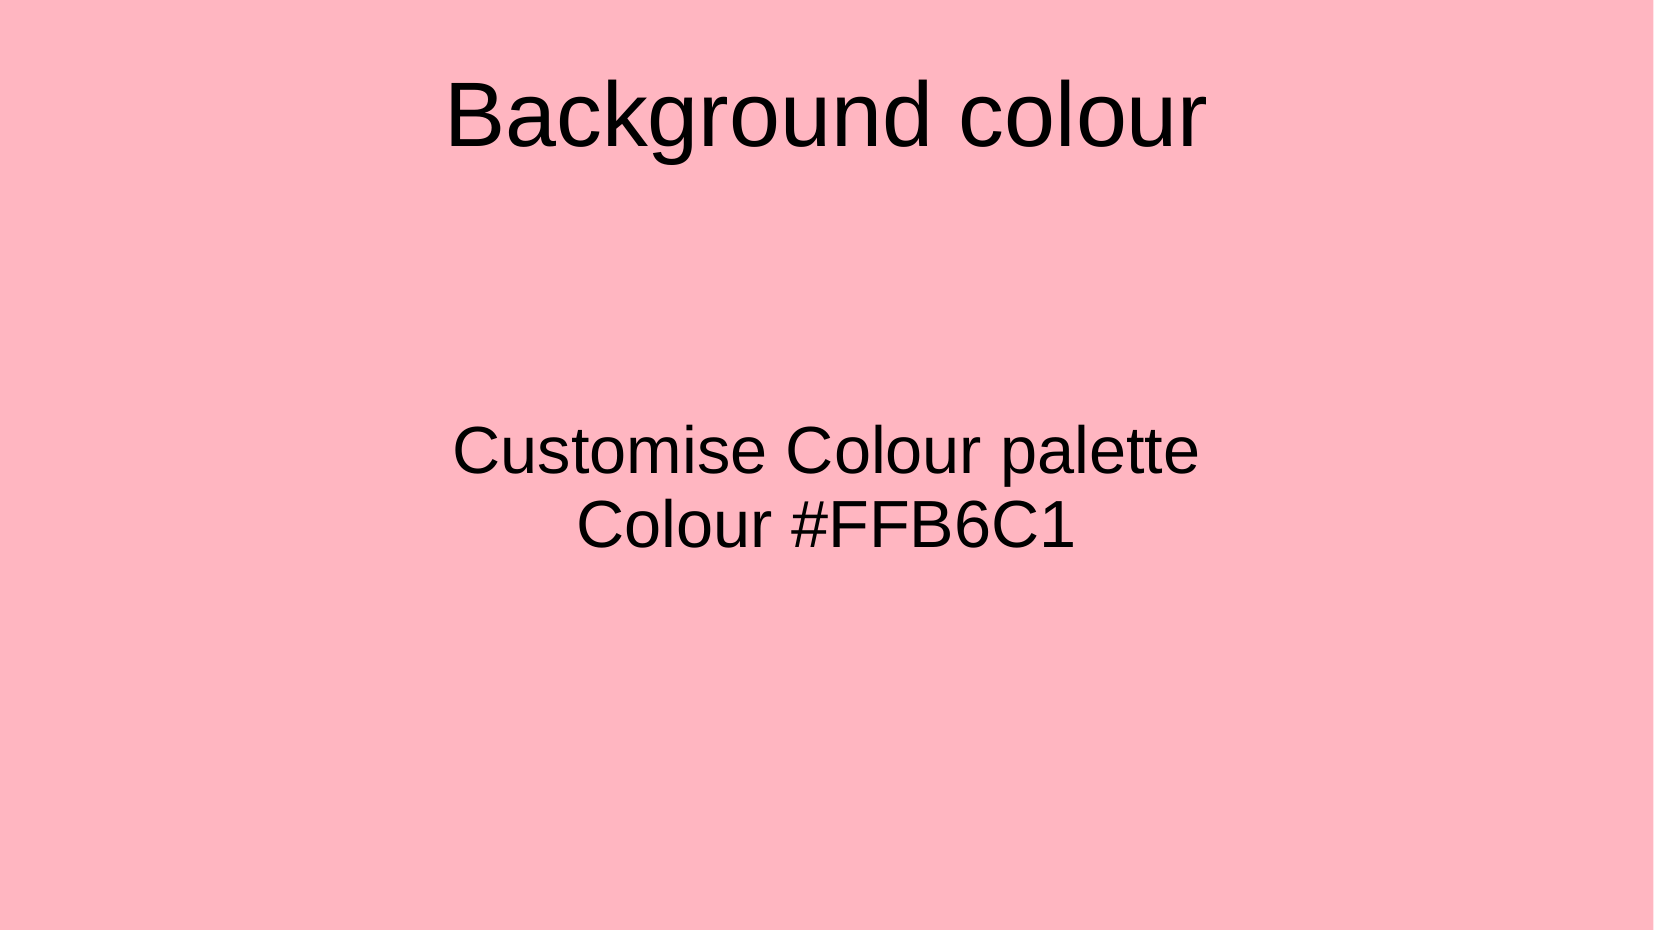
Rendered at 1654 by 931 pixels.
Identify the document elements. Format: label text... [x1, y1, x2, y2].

title Background colour [82, 37, 1571, 193]
subtitle Customise Colour palette Colour #FFB6C1 [82, 217, 1571, 758]
